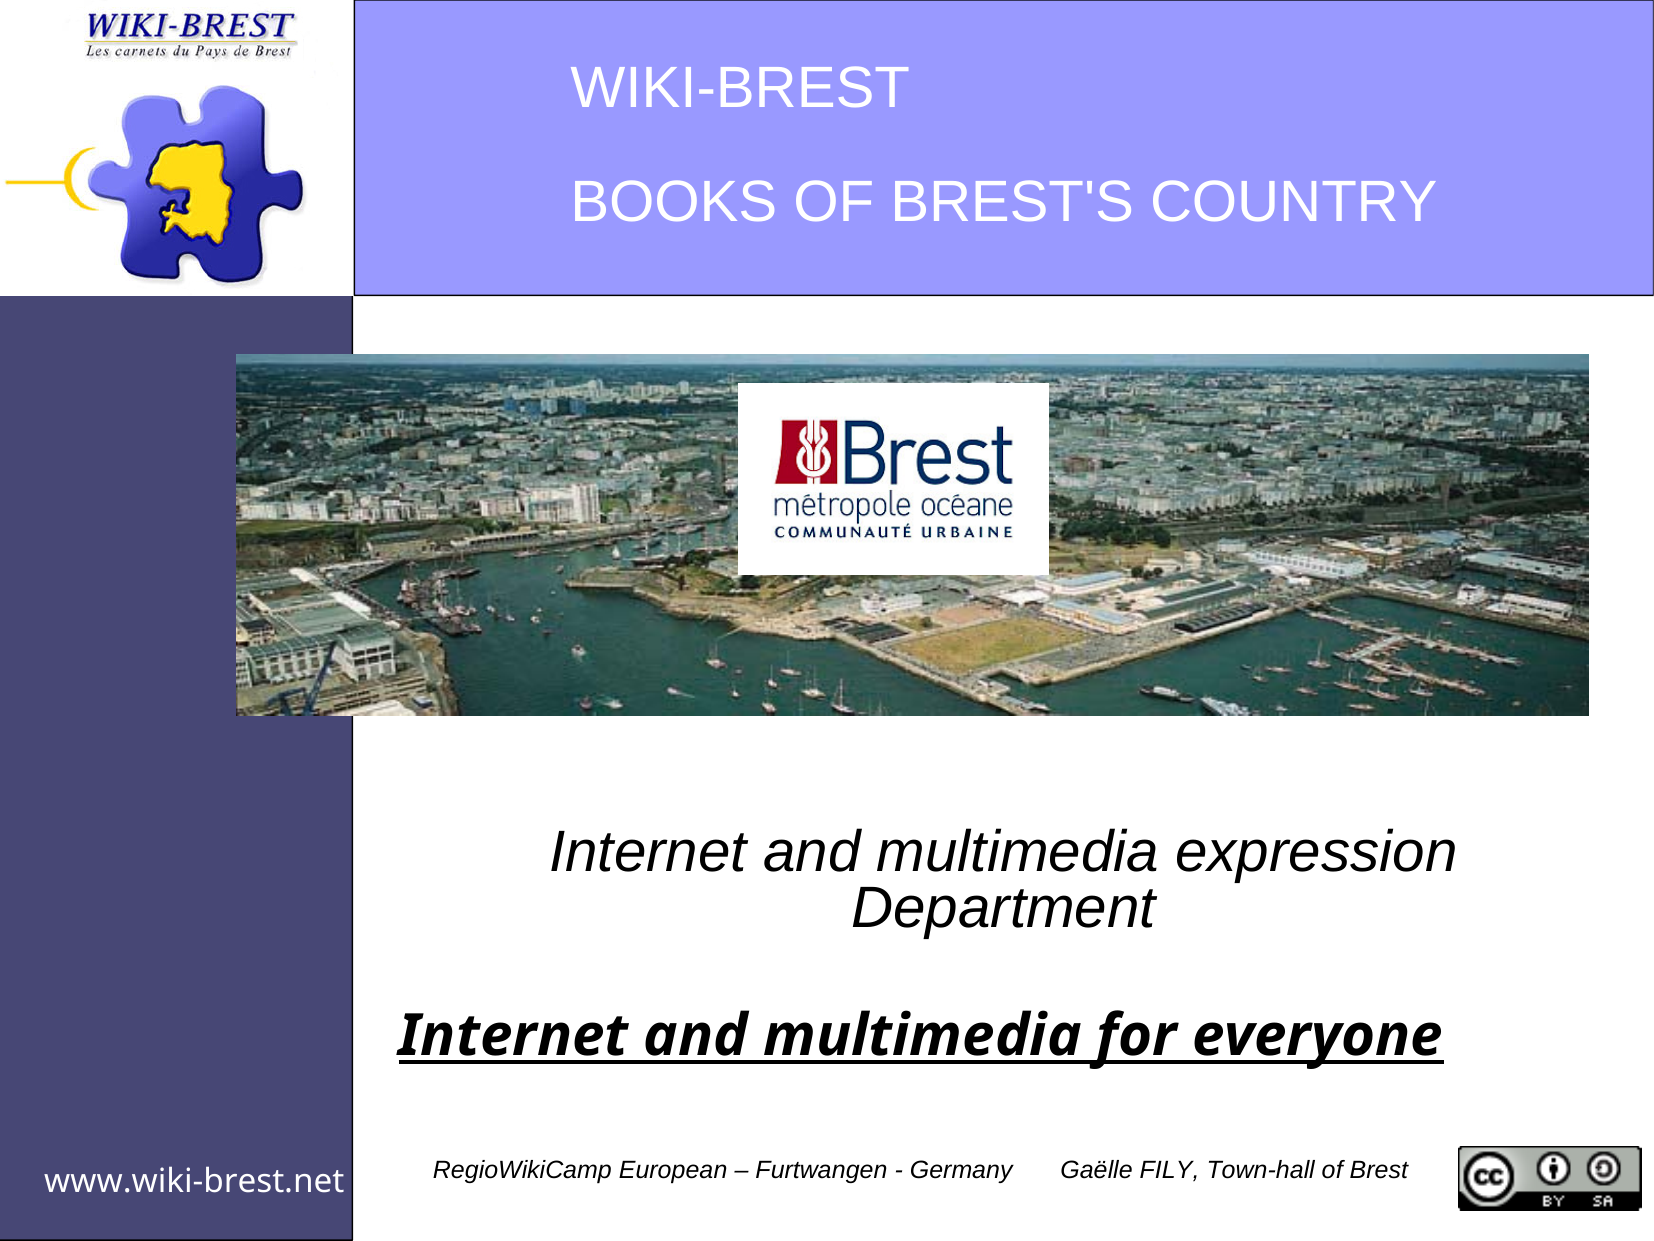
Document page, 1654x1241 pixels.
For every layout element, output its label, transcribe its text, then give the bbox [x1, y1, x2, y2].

text_box Internet and multimedia expression Department Internet and multimedia for everyone [383, 295, 1624, 1076]
picture [1458, 1146, 1642, 1211]
picture [0, 0, 353, 296]
picture [236, 354, 1594, 724]
